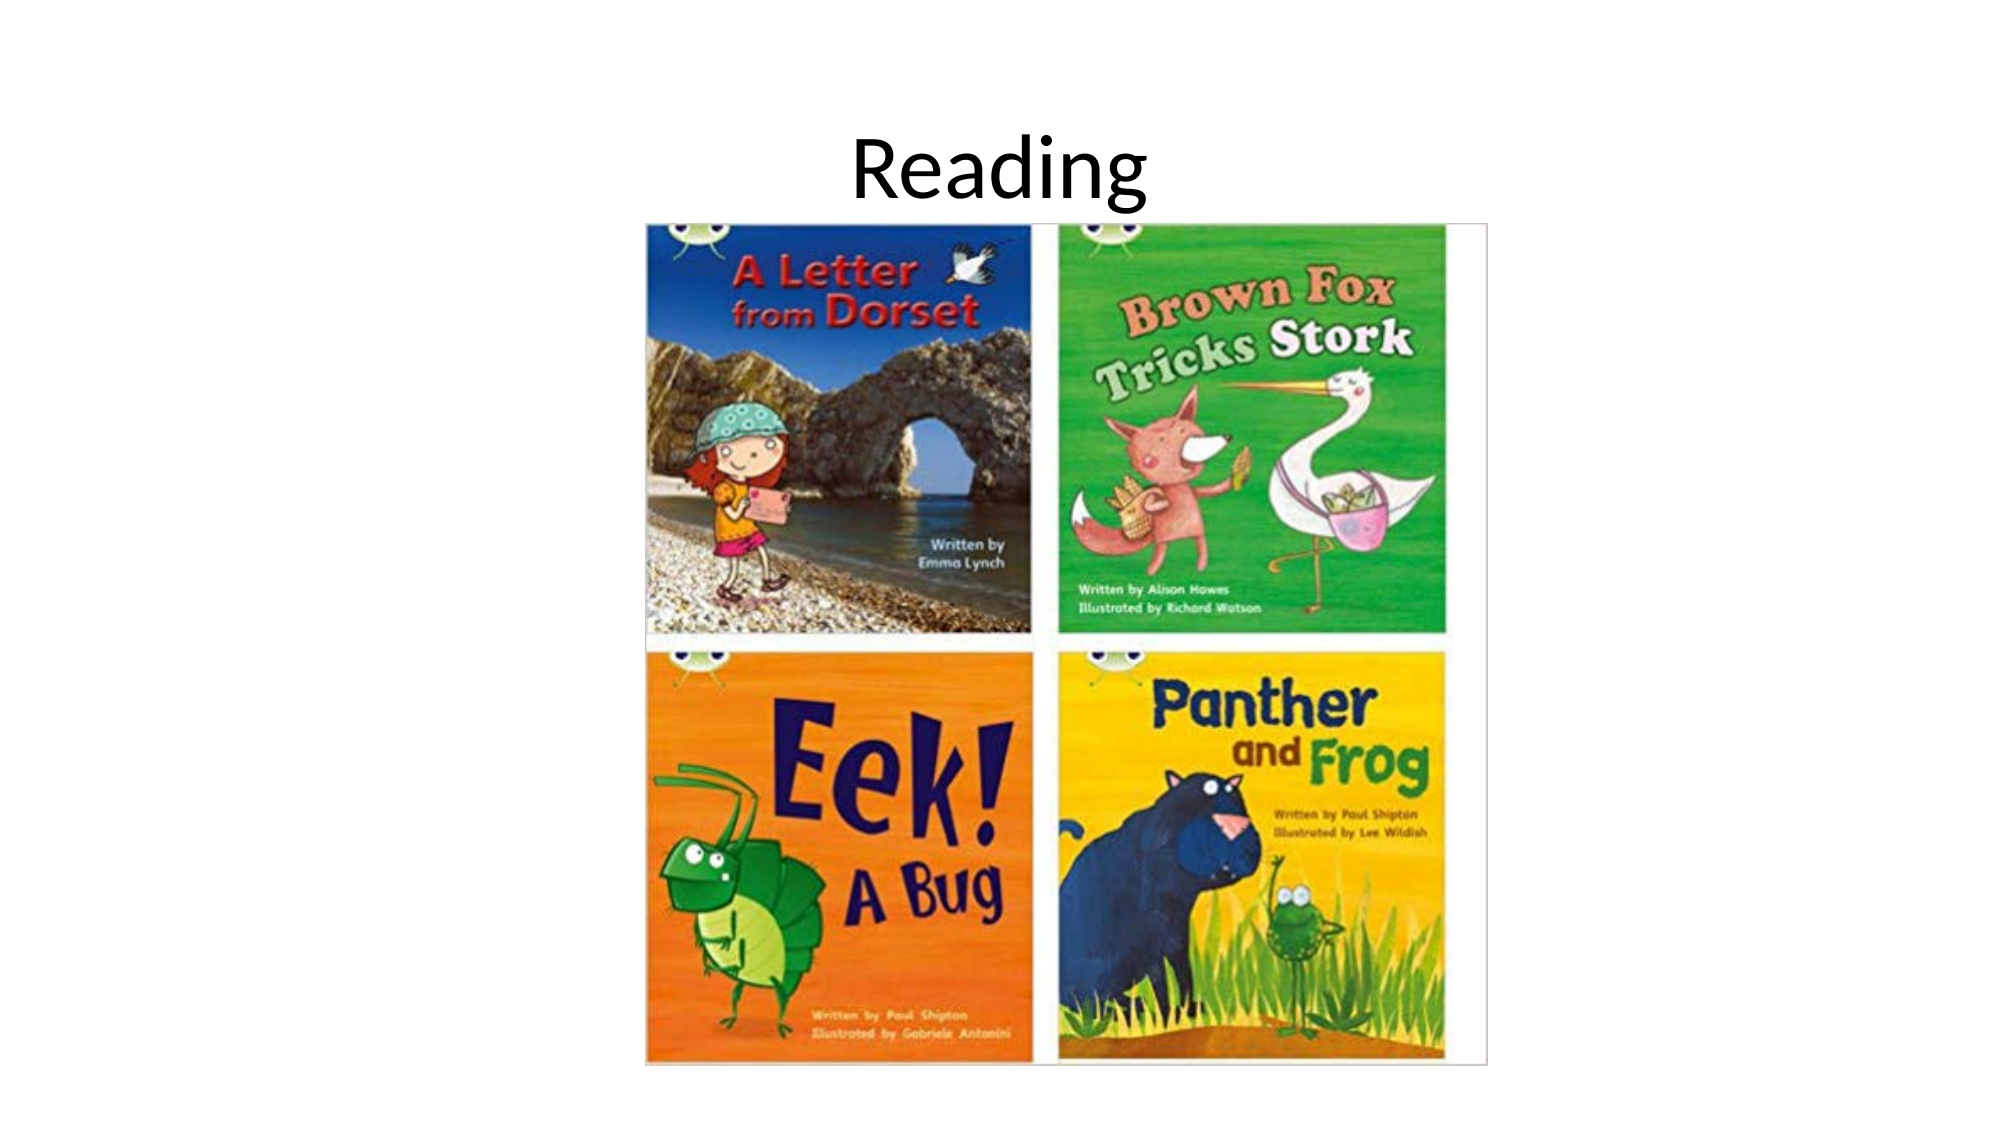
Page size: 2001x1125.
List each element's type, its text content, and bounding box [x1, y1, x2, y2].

title Reading [137, 59, 1863, 278]
picture [645, 223, 1488, 1066]
